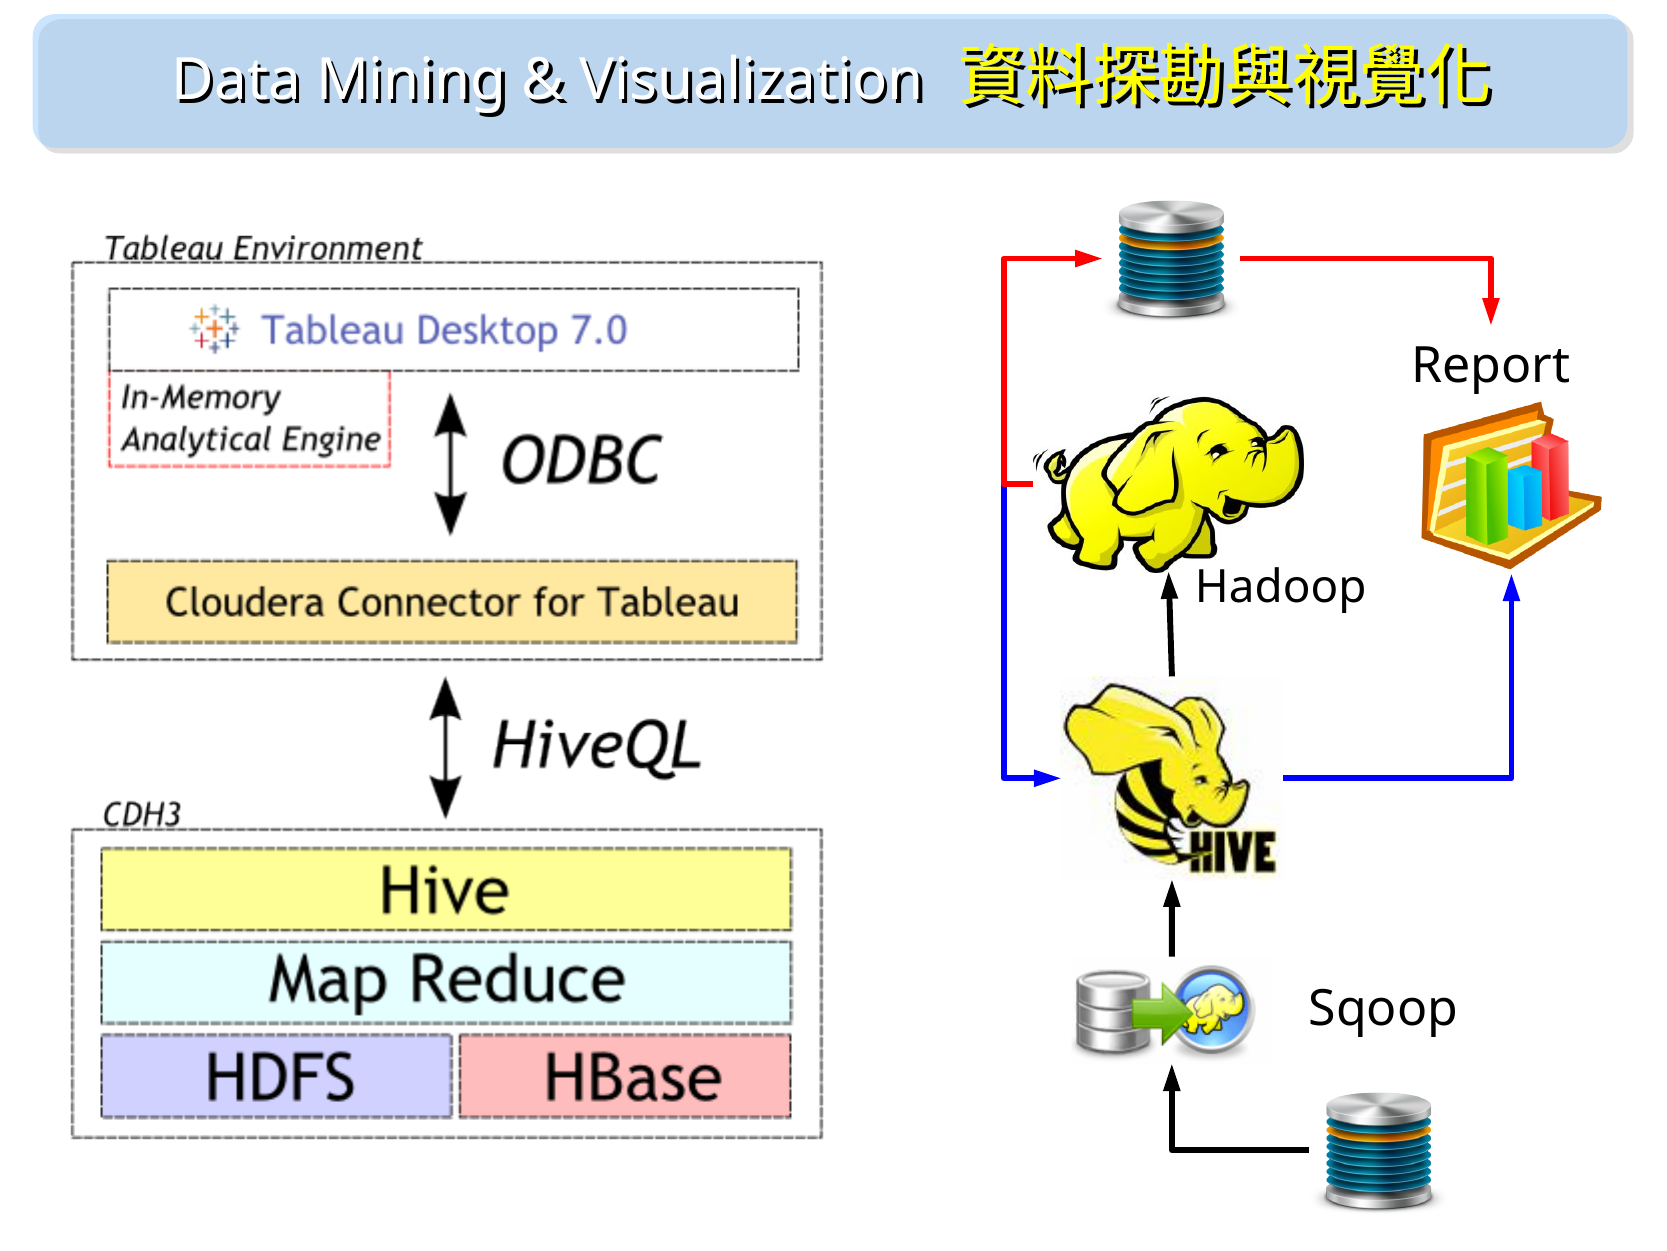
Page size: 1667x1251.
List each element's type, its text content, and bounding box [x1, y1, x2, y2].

text_box Report [1375, 324, 1607, 400]
picture [1033, 396, 1304, 573]
picture [1101, 192, 1241, 325]
text_box Sqoop [1268, 968, 1499, 1044]
picture [1060, 676, 1284, 881]
picture [1071, 956, 1273, 1065]
picture [1309, 1084, 1448, 1217]
text_box Hadoop [1165, 549, 1397, 619]
picture [47, 210, 848, 1164]
picture [1421, 400, 1602, 575]
title Data Mining & Visualization 資料探勘與視覺化 [0, 7, 1665, 148]
